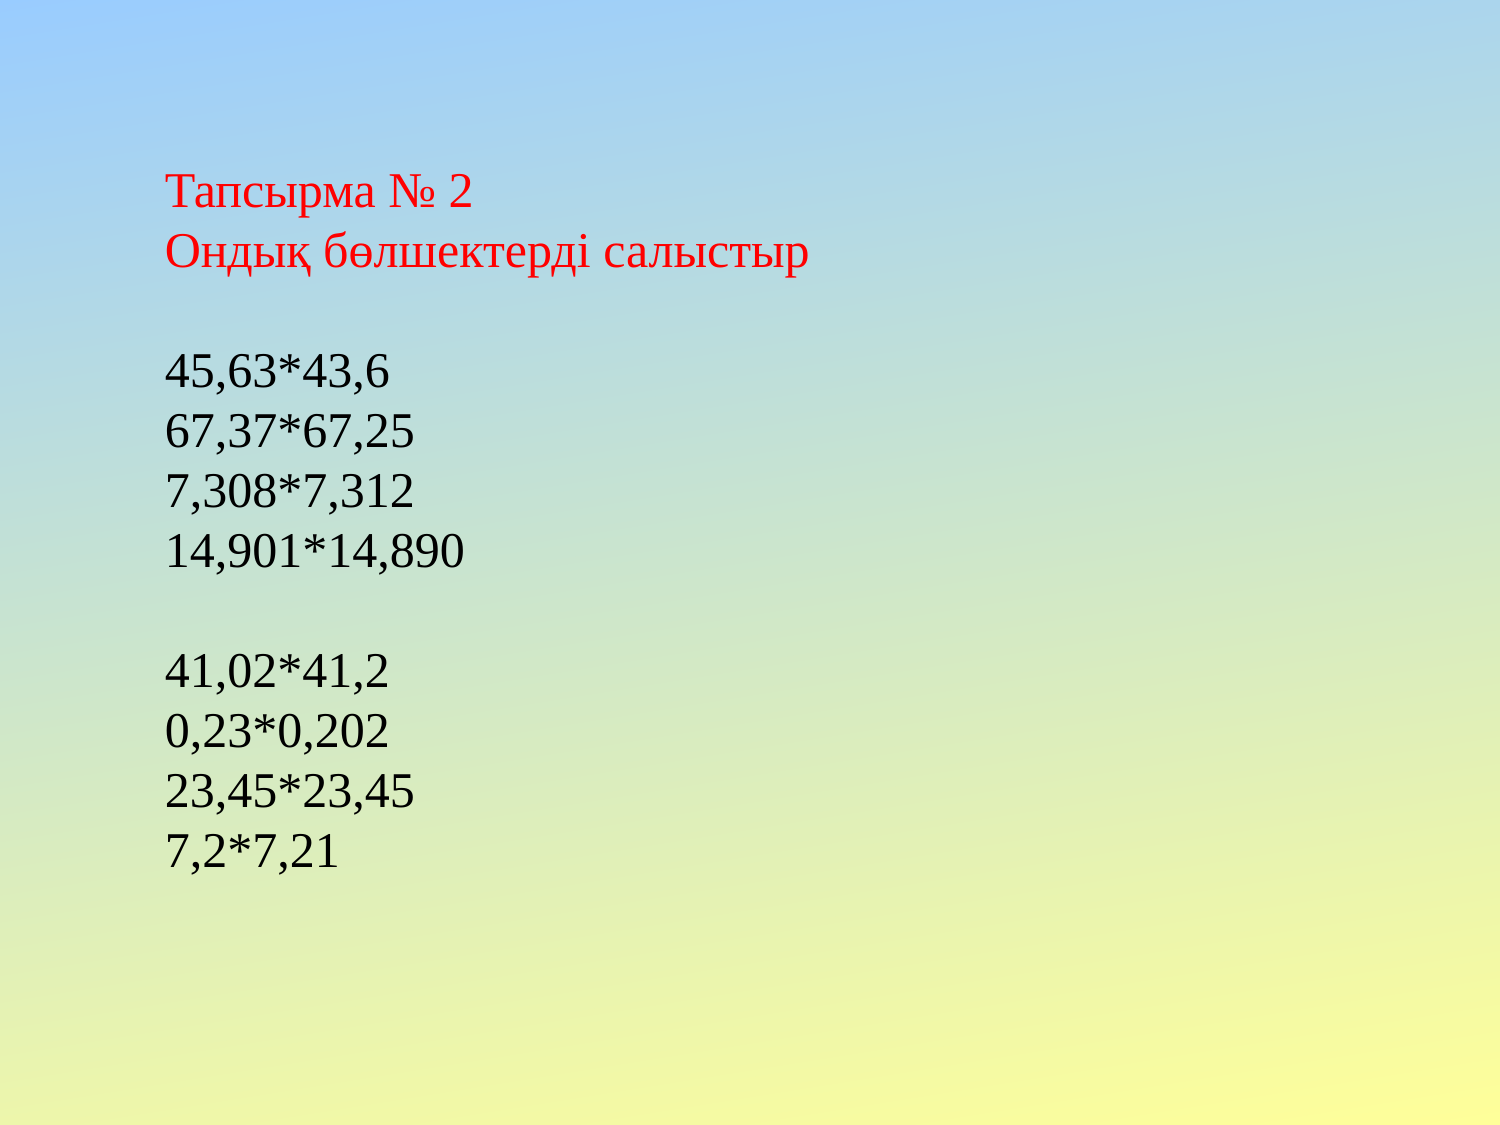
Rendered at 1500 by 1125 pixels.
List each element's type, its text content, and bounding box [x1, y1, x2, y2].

text_box Тапсырма № 2 Ондық бөлшектерді салыстыр 45,63*43,6 67,37*67,25 7,308*7,312 14,901*14,890 41,02*41,2 0,23*0,202 23,45*23,45 7,2*7,21 [150, 149, 1388, 885]
